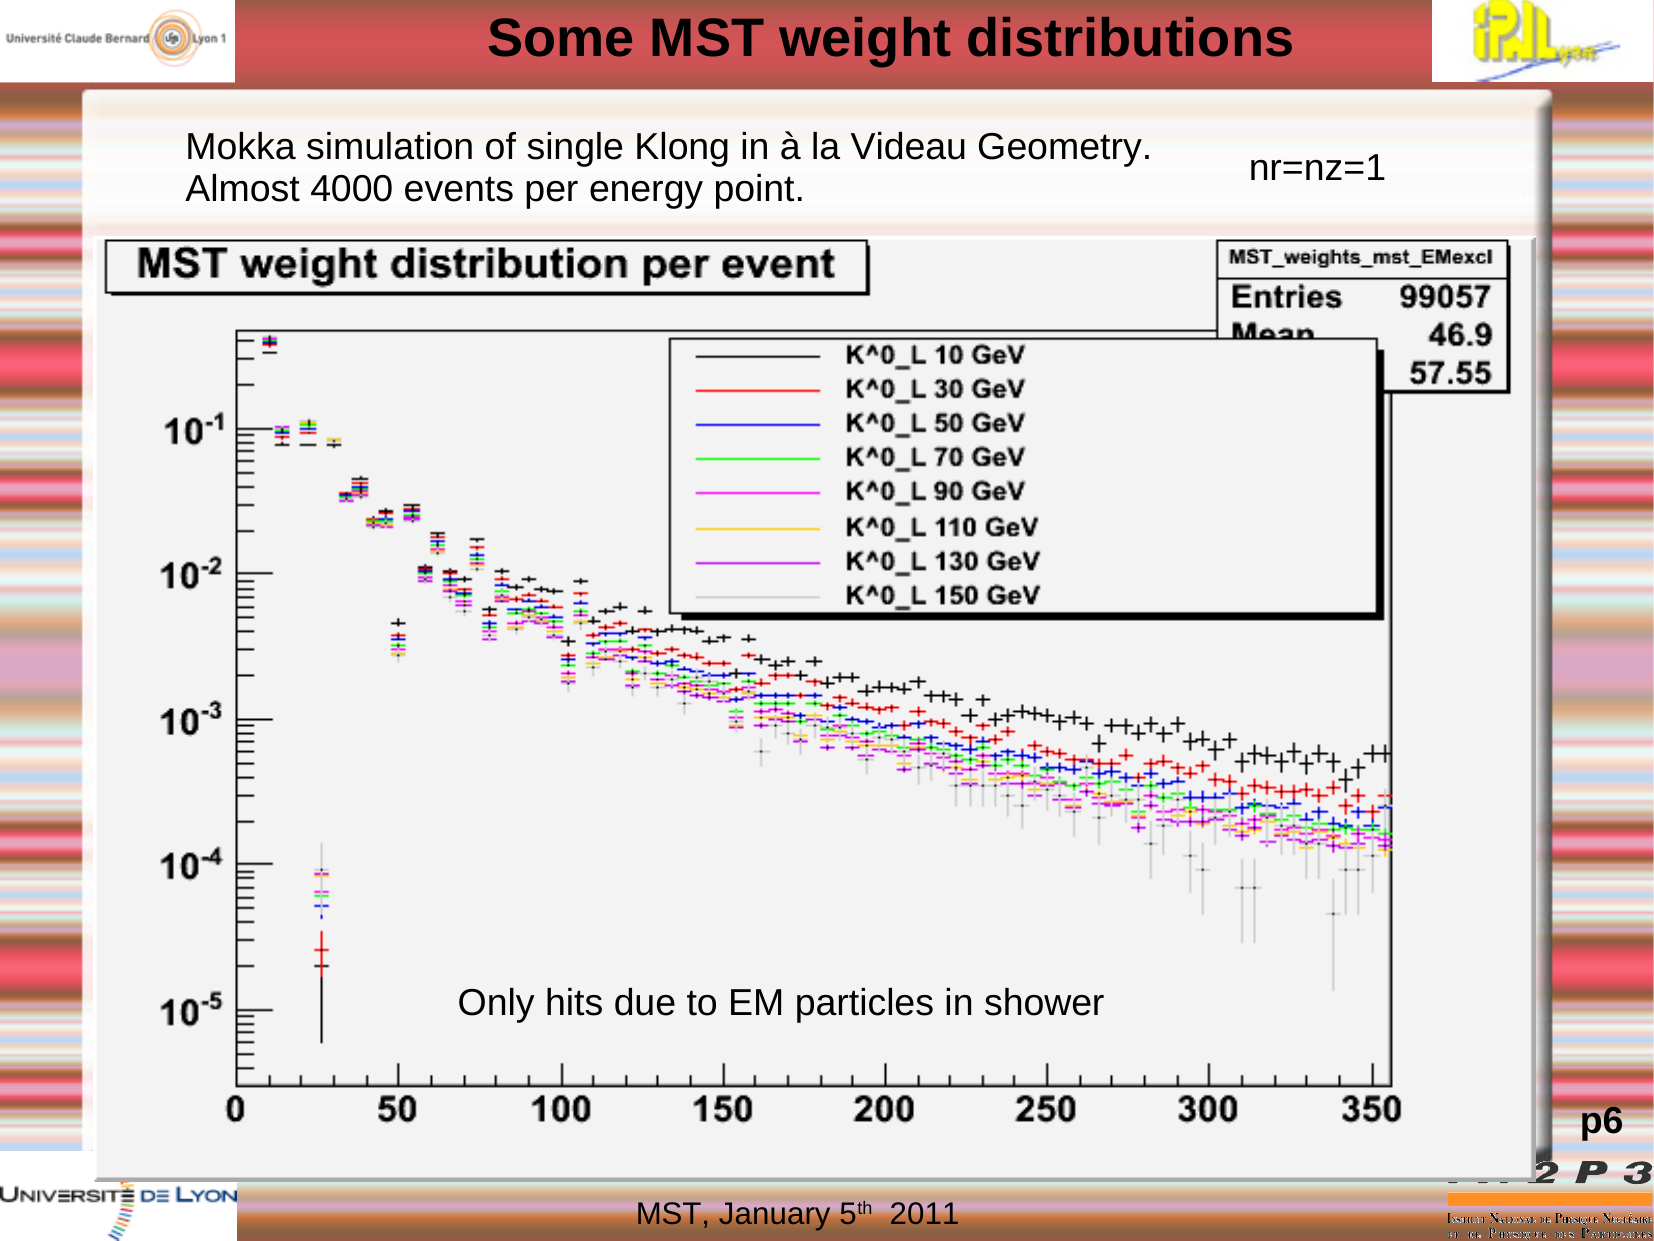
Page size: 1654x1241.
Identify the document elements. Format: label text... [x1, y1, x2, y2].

text_box Some MST weight distributions [472, 0, 1312, 89]
picture [0, 0, 1654, 1241]
text_box Mokka simulation of single Klong in à la Videau Geometry. Almost 4000 events per energy point. [170, 118, 1178, 218]
text_box nr=nz=1 [1234, 138, 1402, 196]
text_box Only hits due to EM particles in shower [442, 974, 1119, 1032]
